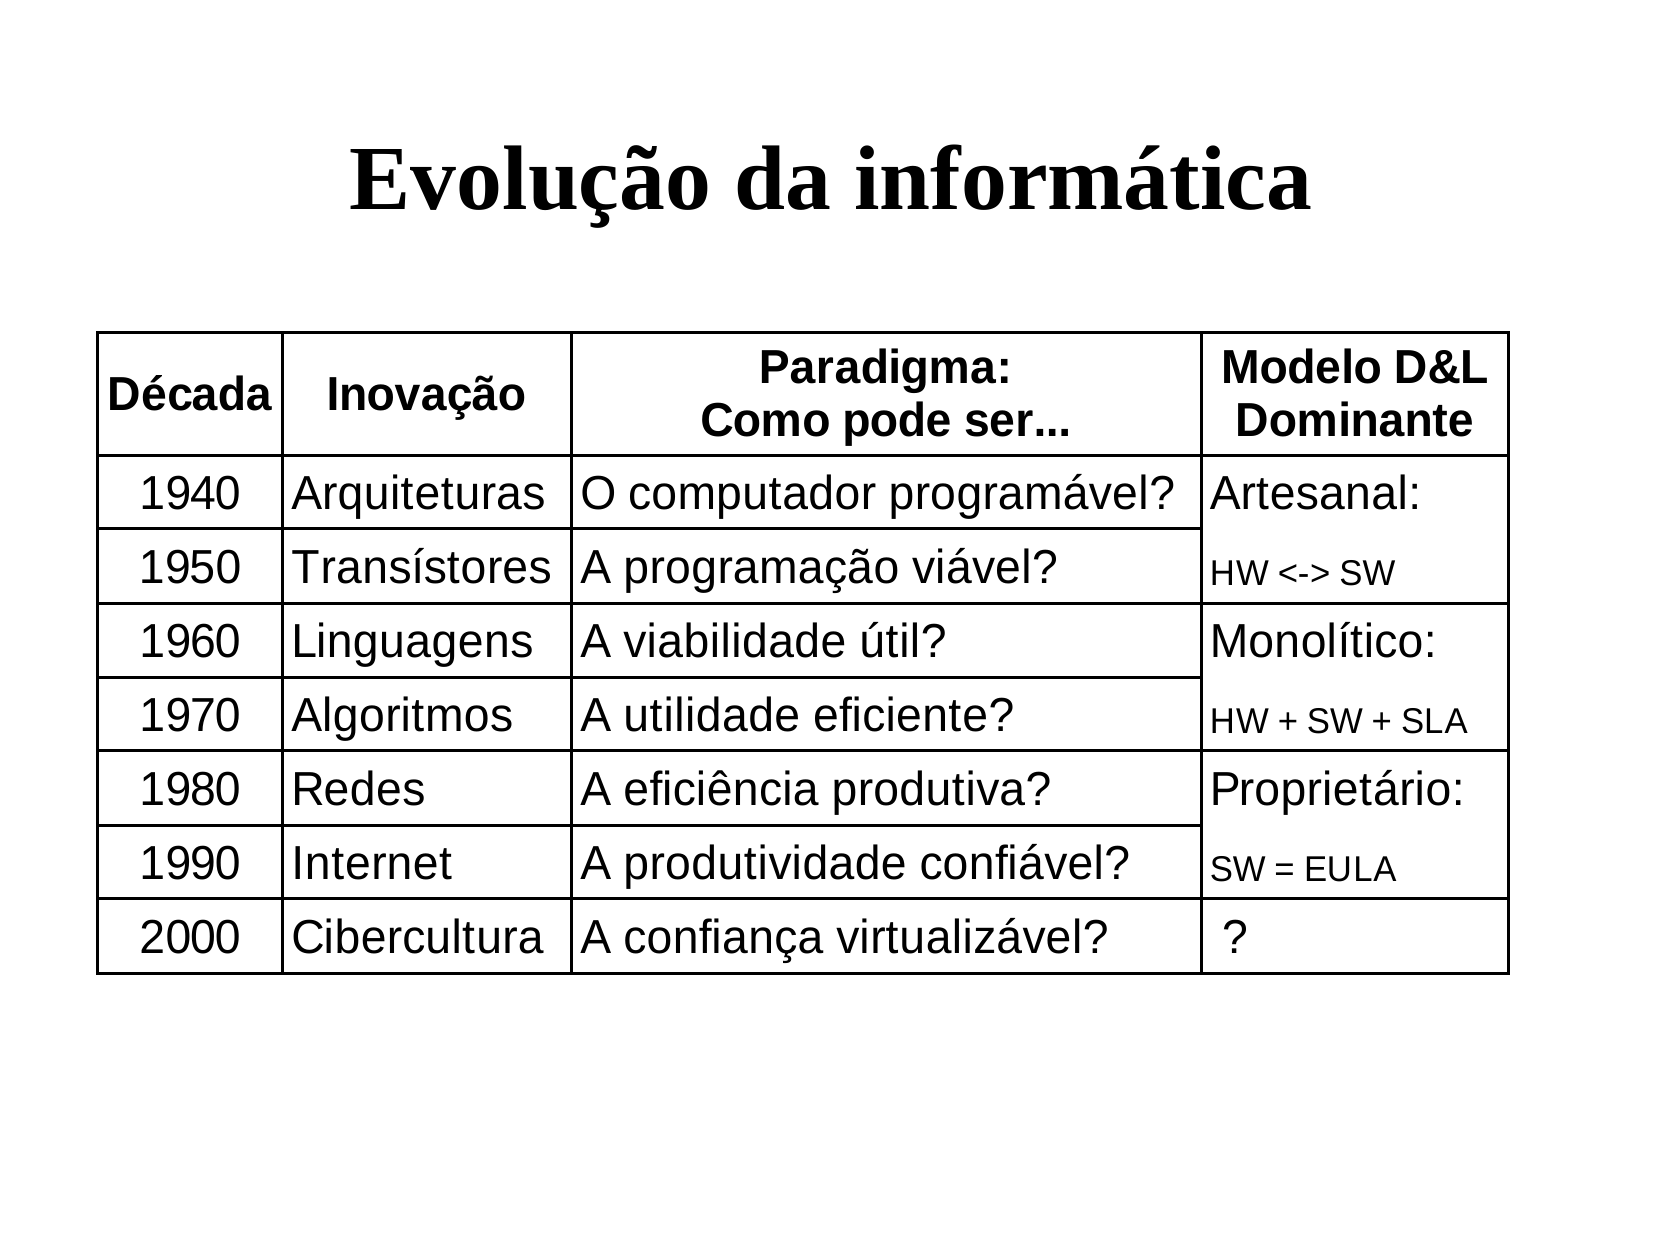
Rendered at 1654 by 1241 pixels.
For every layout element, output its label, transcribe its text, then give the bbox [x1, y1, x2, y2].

title Evolução da informática [140, 75, 1547, 282]
chart [95, 330, 1510, 1001]
